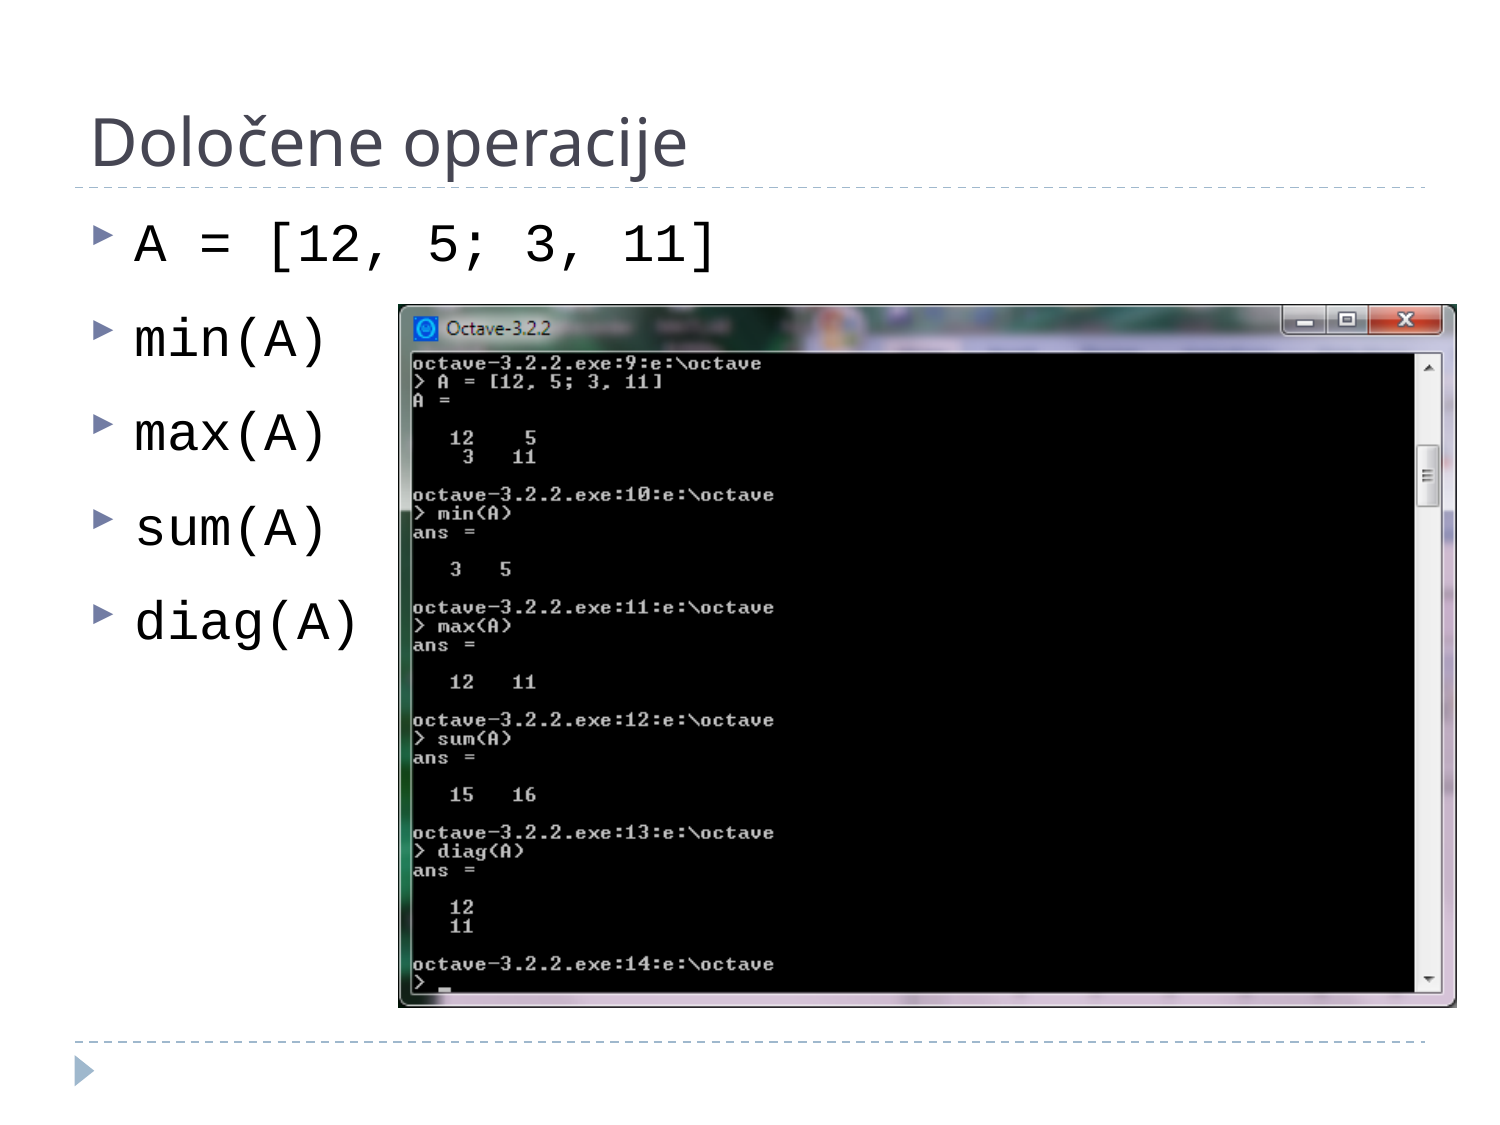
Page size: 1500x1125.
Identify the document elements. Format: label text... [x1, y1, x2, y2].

picture [398, 304, 1457, 1008]
title Določene operacije [75, 24, 1425, 188]
list A = [12, 5; 3, 11] min(A) max(A) sum(A) diag(A) [75, 200, 1425, 1010]
